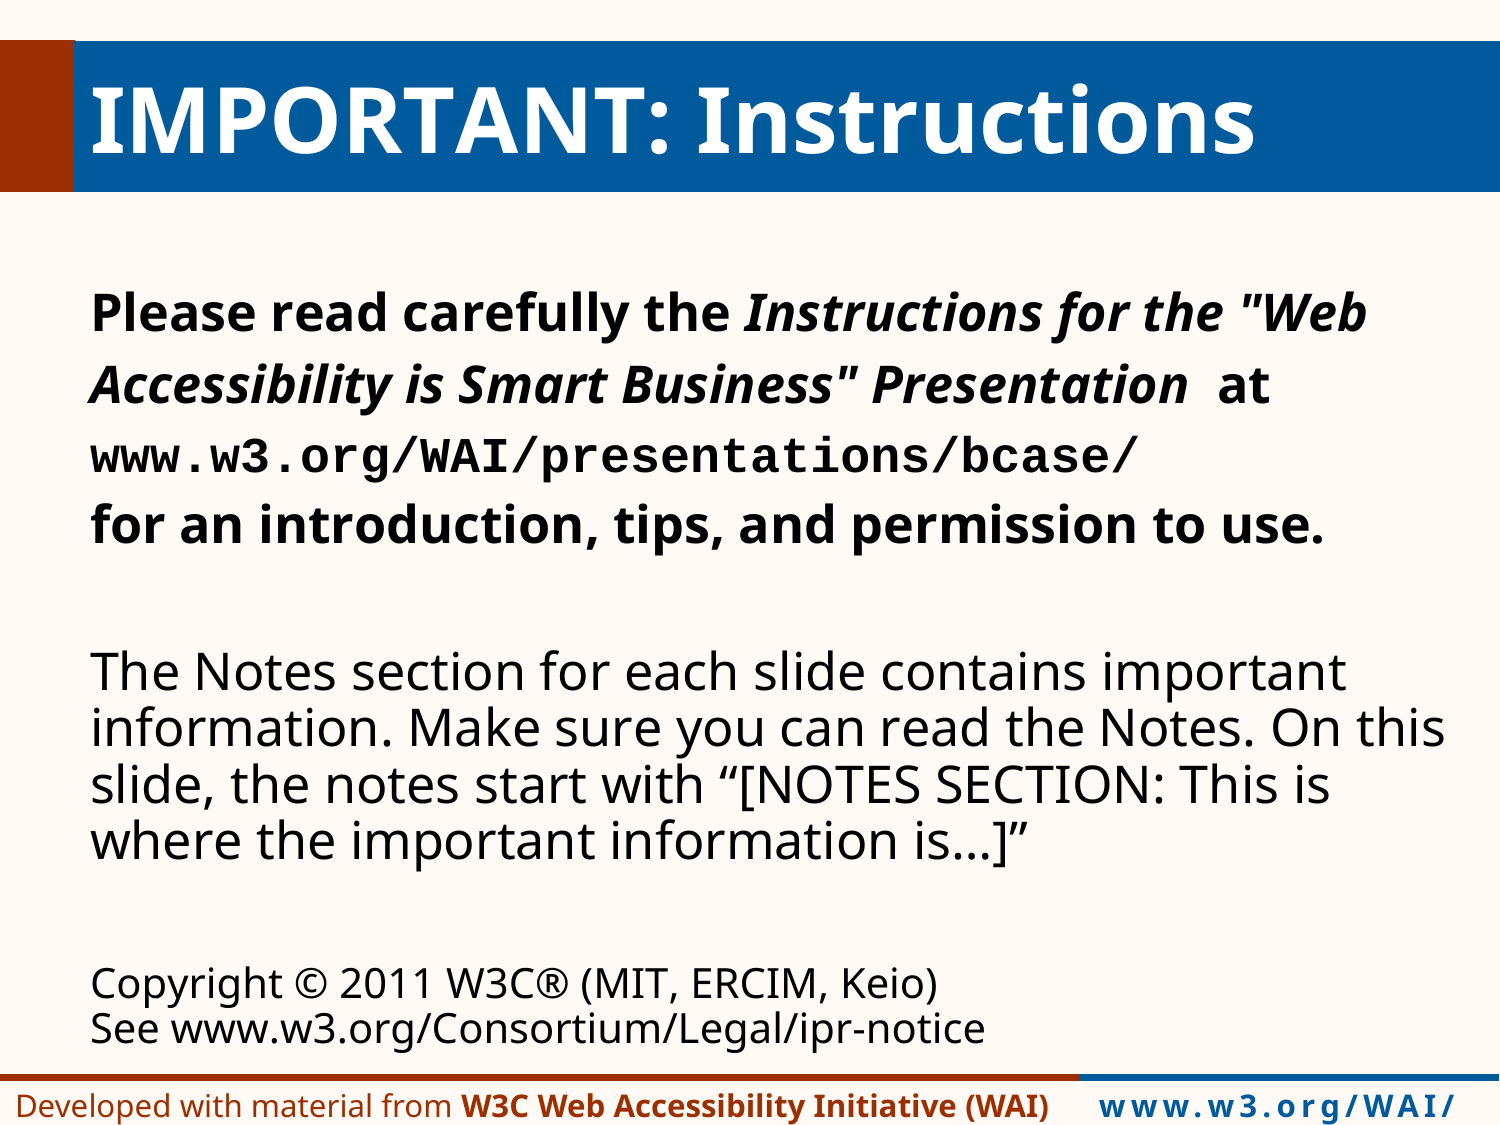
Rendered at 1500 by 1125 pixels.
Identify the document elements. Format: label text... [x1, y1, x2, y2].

list Please read carefully the Instructions for the "Web Accessibility is Smart Business" Presentation at www.w3.org/WAI/presentations/bcase/ for an introduction, tips, and permission to use. The Notes section for each slide contains important information. Make sure you can read the Notes. On this slide, the notes start with “[NOTES SECTION: This is where the important information is…]” Copyright © 2011 W3C® (MIT, ERCIM, Keio) See www.w3.org/Consortium/Legal/ipr-notice [75, 262, 1500, 1075]
title IMPORTANT: Instructions [75, 41, 1500, 192]
